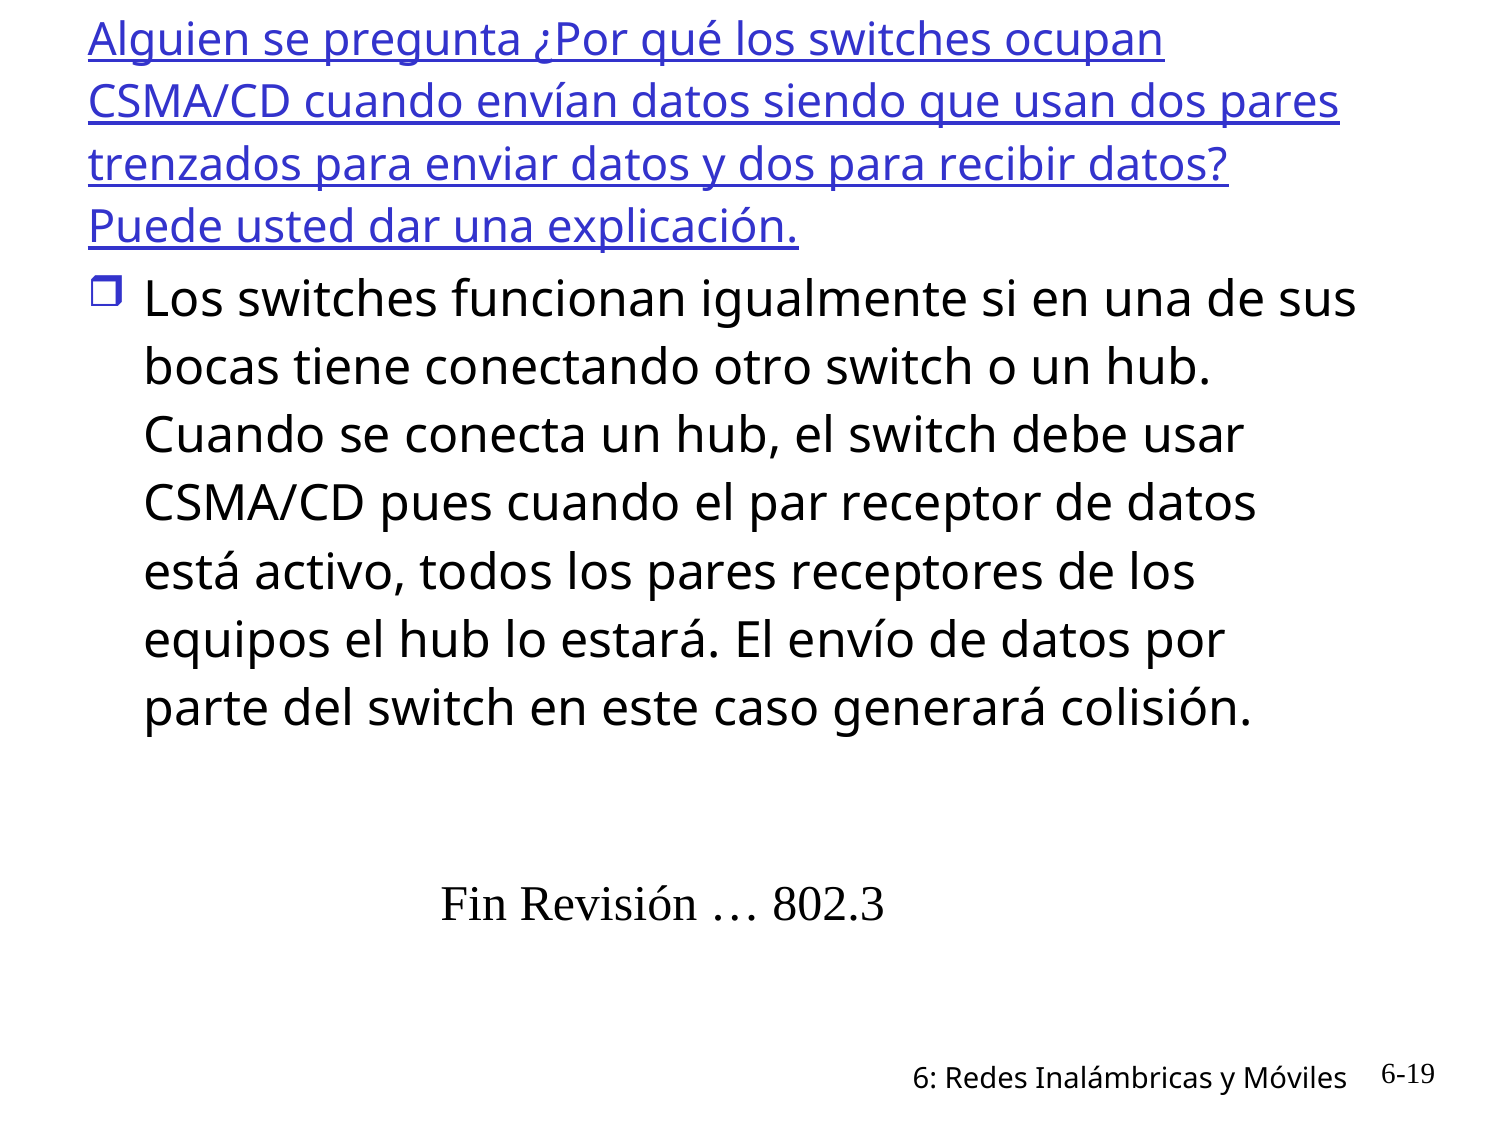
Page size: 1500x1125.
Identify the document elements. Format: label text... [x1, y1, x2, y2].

title Alguien se pregunta ¿Por qué los switches ocupan CSMA/CD cuando envían datos siendo que usan dos pares trenzados para enviar datos y dos para recibir datos? Puede usted dar una explicación. [87, 23, 1363, 239]
text_box Fin Revisión … 802.3 [425, 862, 901, 938]
list Los switches funcionan igualmente si en una de sus bocas tiene conectando otro switch o un hub. Cuando se conecta un hub, el switch debe usar CSMA/CD pues cuando el par receptor de datos está activo, todos los pares receptores de los equipos el hub lo estará. El envío de datos por parte del switch en este caso generará colisión. [87, 262, 1363, 915]
